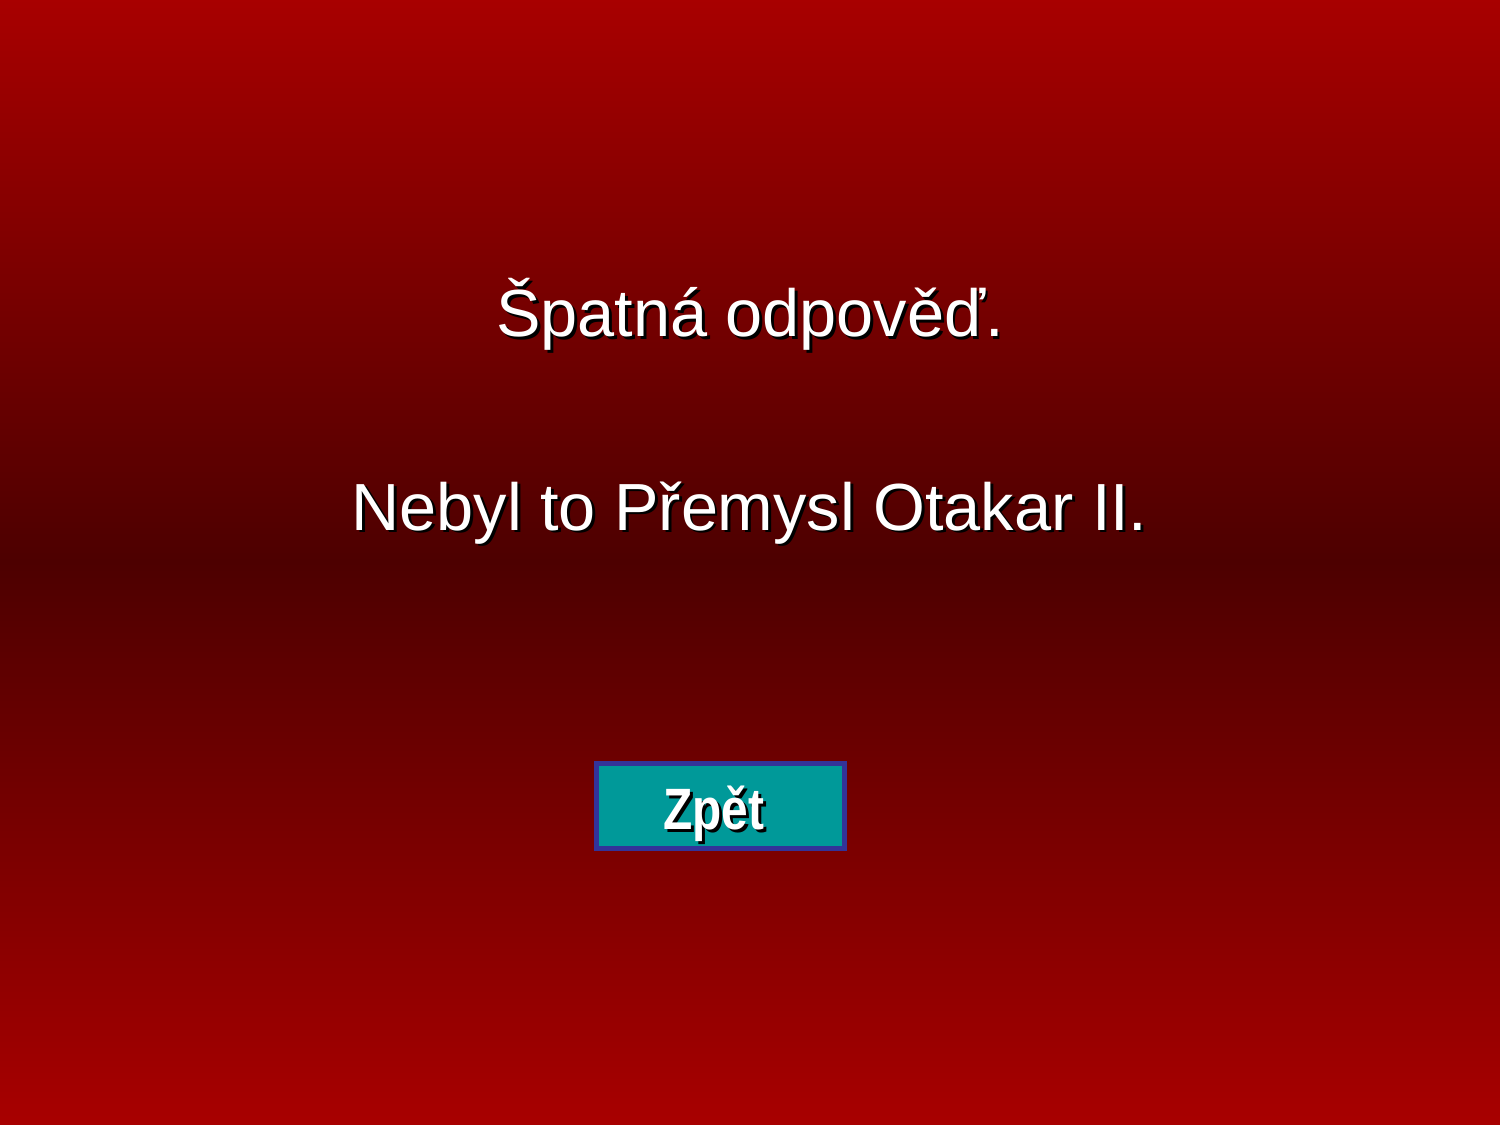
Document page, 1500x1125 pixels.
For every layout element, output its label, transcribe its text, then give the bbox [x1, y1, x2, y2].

list Špatná odpověď. Nebyl to Přemysl Otakar II. [75, 262, 1426, 1006]
text_box Zpět [596, 763, 845, 849]
